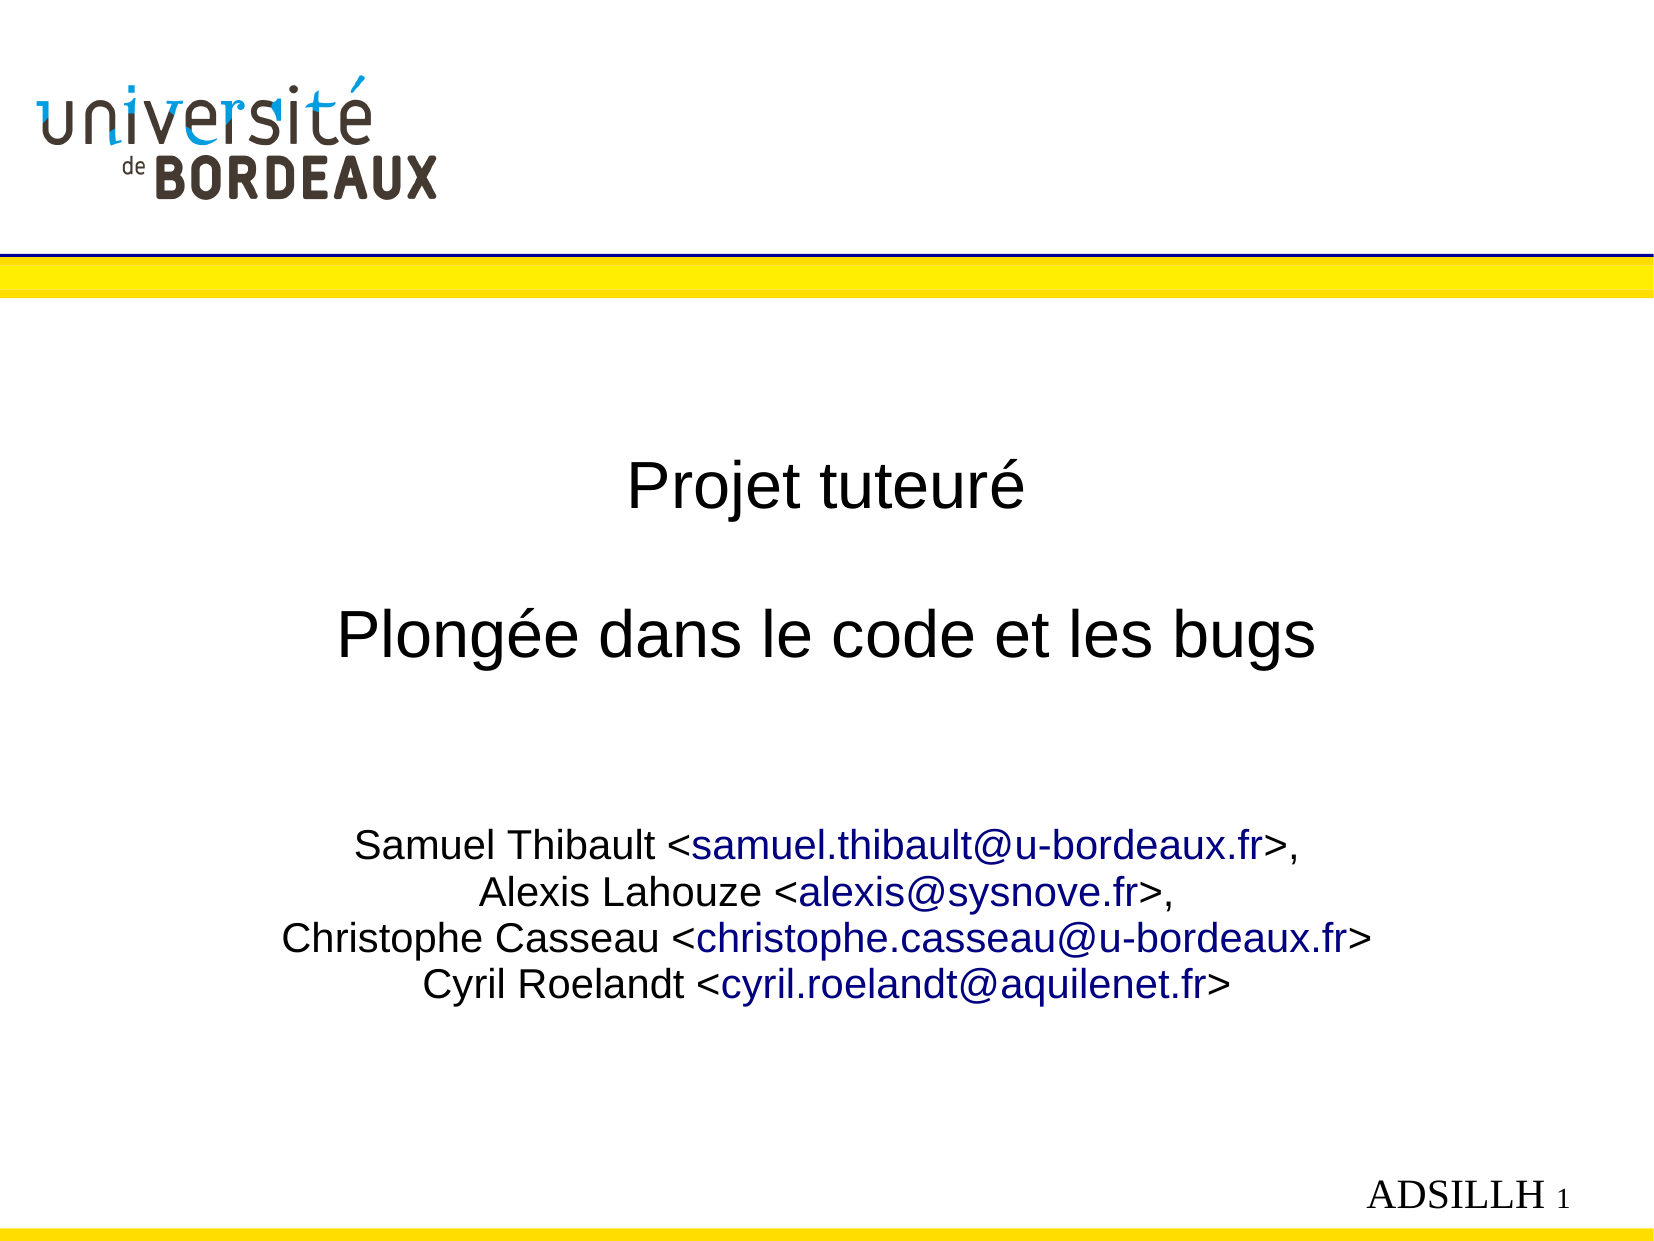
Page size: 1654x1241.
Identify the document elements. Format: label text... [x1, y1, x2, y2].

picture [0, 49, 480, 243]
subtitle Projet tuteuré Plongée dans le code et les bugs Samuel Thibault <samuel.thibault@u-bordeaux.fr>, Alexis Lahouze <alexis@sysnove.fr>, Christophe Casseau <christophe.casseau@u-bordeaux.fr> Cyril Roelandt <cyril.roelandt@aquilenet.fr> [82, 307, 1571, 1149]
